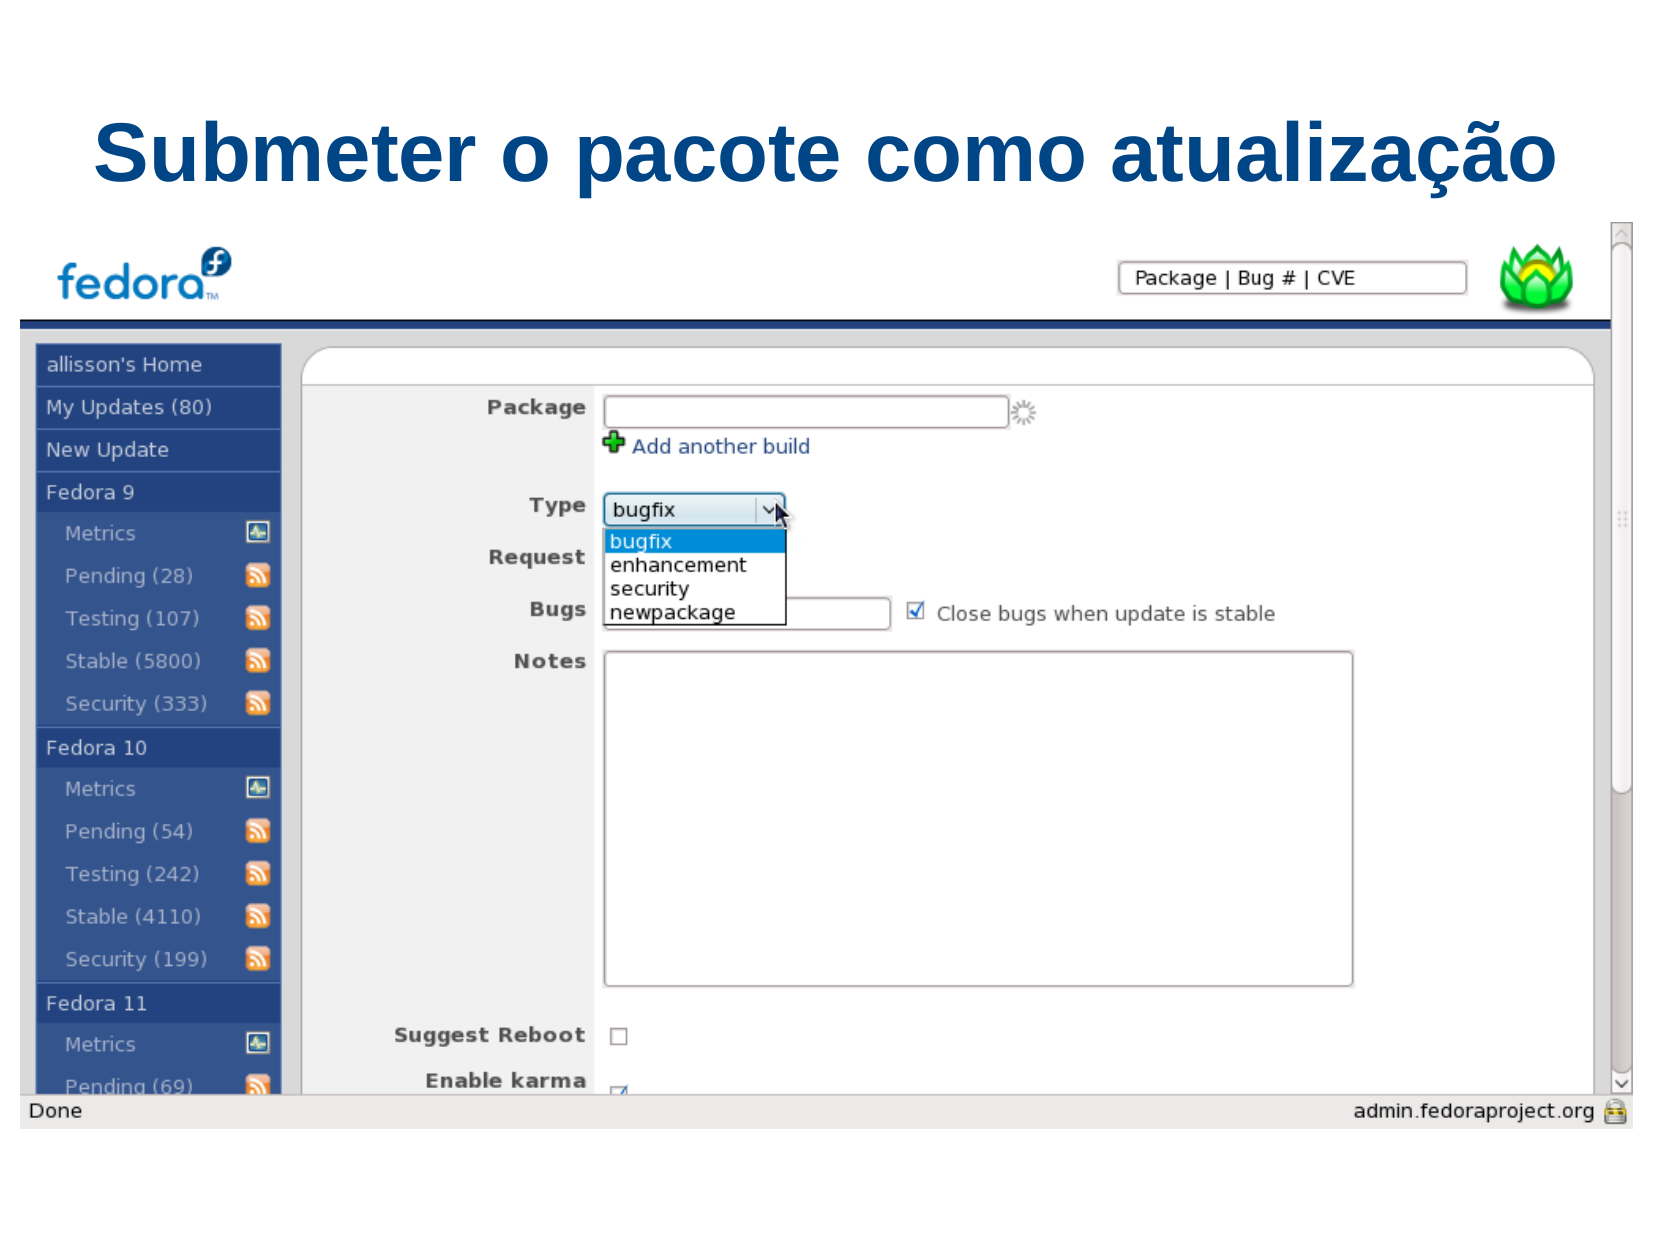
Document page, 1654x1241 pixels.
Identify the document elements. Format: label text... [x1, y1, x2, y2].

picture [20, 222, 1633, 1129]
title Submeter o pacote como atualização [82, 56, 1571, 222]
